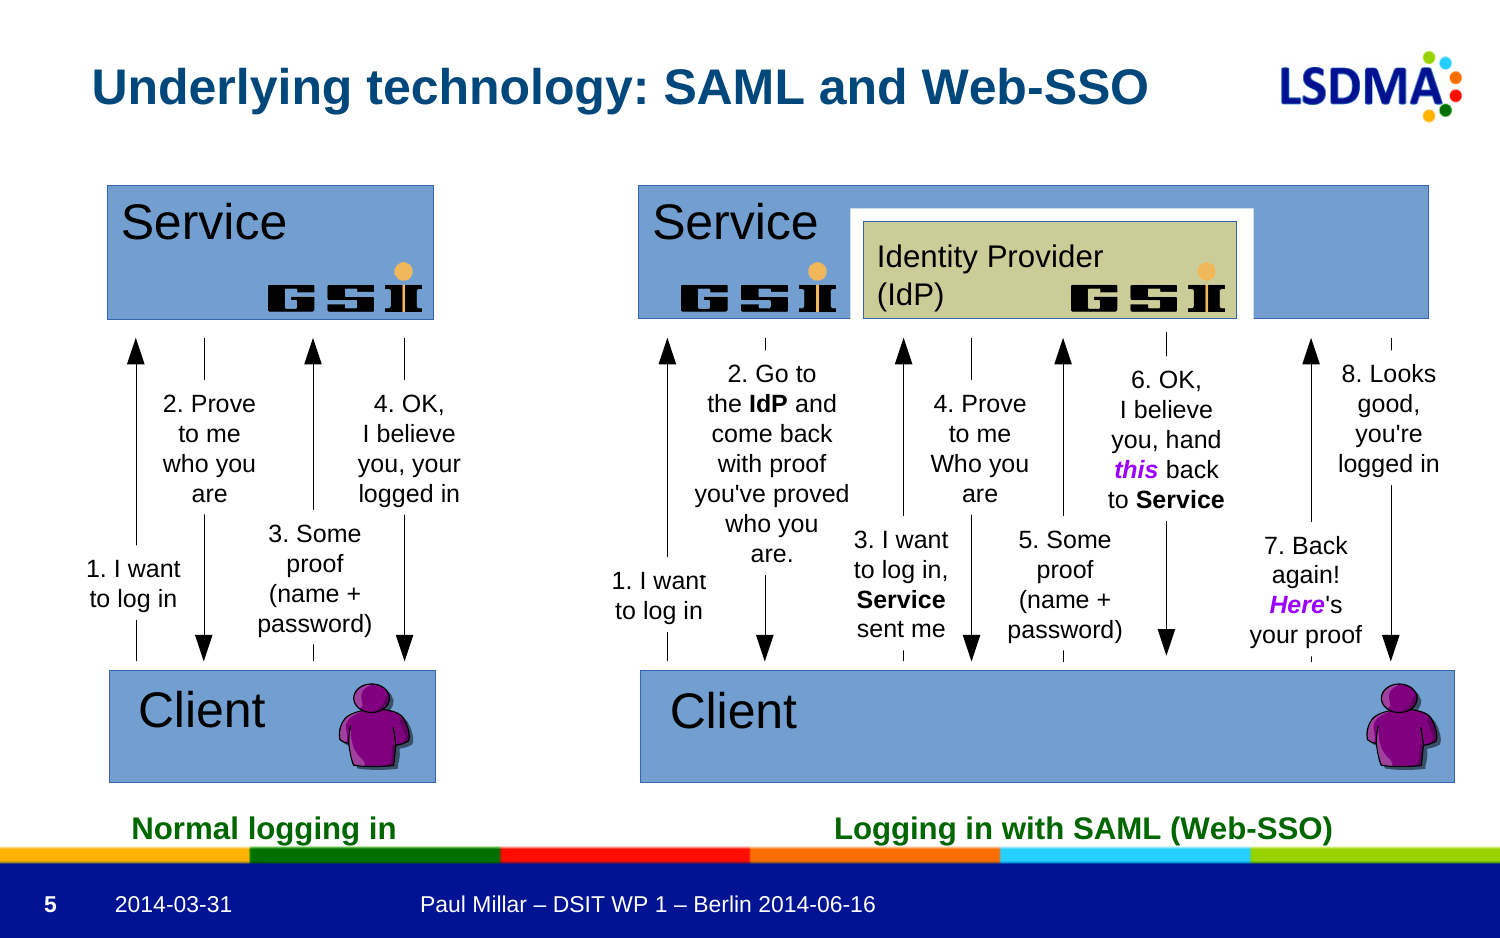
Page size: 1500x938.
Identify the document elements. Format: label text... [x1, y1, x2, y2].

text_box [640, 670, 1455, 783]
text_box 4. Prove to me Who you are [915, 379, 1046, 515]
text_box Normal logging in [116, 801, 412, 854]
text_box [107, 185, 434, 320]
text_box 4. OK, I believe you, your logged in [343, 379, 476, 515]
text_box 2. Go to the IdP and come back with proof you've proved who you are. [679, 350, 865, 575]
text_box Logging in with SAML (Web-SSO) [819, 801, 1346, 854]
text_box Service [106, 181, 431, 257]
text_box 2. Prove to me who you are [148, 379, 272, 515]
text_box 1. I want to log in [71, 545, 196, 620]
text_box Client [123, 670, 491, 746]
text_box 8. Looks good, you're logged in [1323, 350, 1455, 486]
text_box Identity Provider (IdP) [862, 229, 1125, 320]
text_box 5. Some proof (name + password) [992, 515, 1138, 651]
title Underlying technology: SAML and Web-SSO [76, 45, 1247, 123]
text_box 6. OK, I believe you, hand this back to Service [1093, 356, 1241, 521]
picture [0, 0, 1500, 938]
text_box [109, 670, 436, 783]
text_box 3. Some proof (name + password) [242, 509, 388, 645]
text_box 3. I want to log in, Service sent me [839, 515, 964, 651]
text_box 7. Back again! Here's your proof [1234, 521, 1378, 657]
text_box Service [637, 182, 963, 257]
text_box Client [654, 670, 1023, 746]
text_box 1. I want to log in [596, 557, 722, 632]
text_box [638, 185, 1429, 324]
